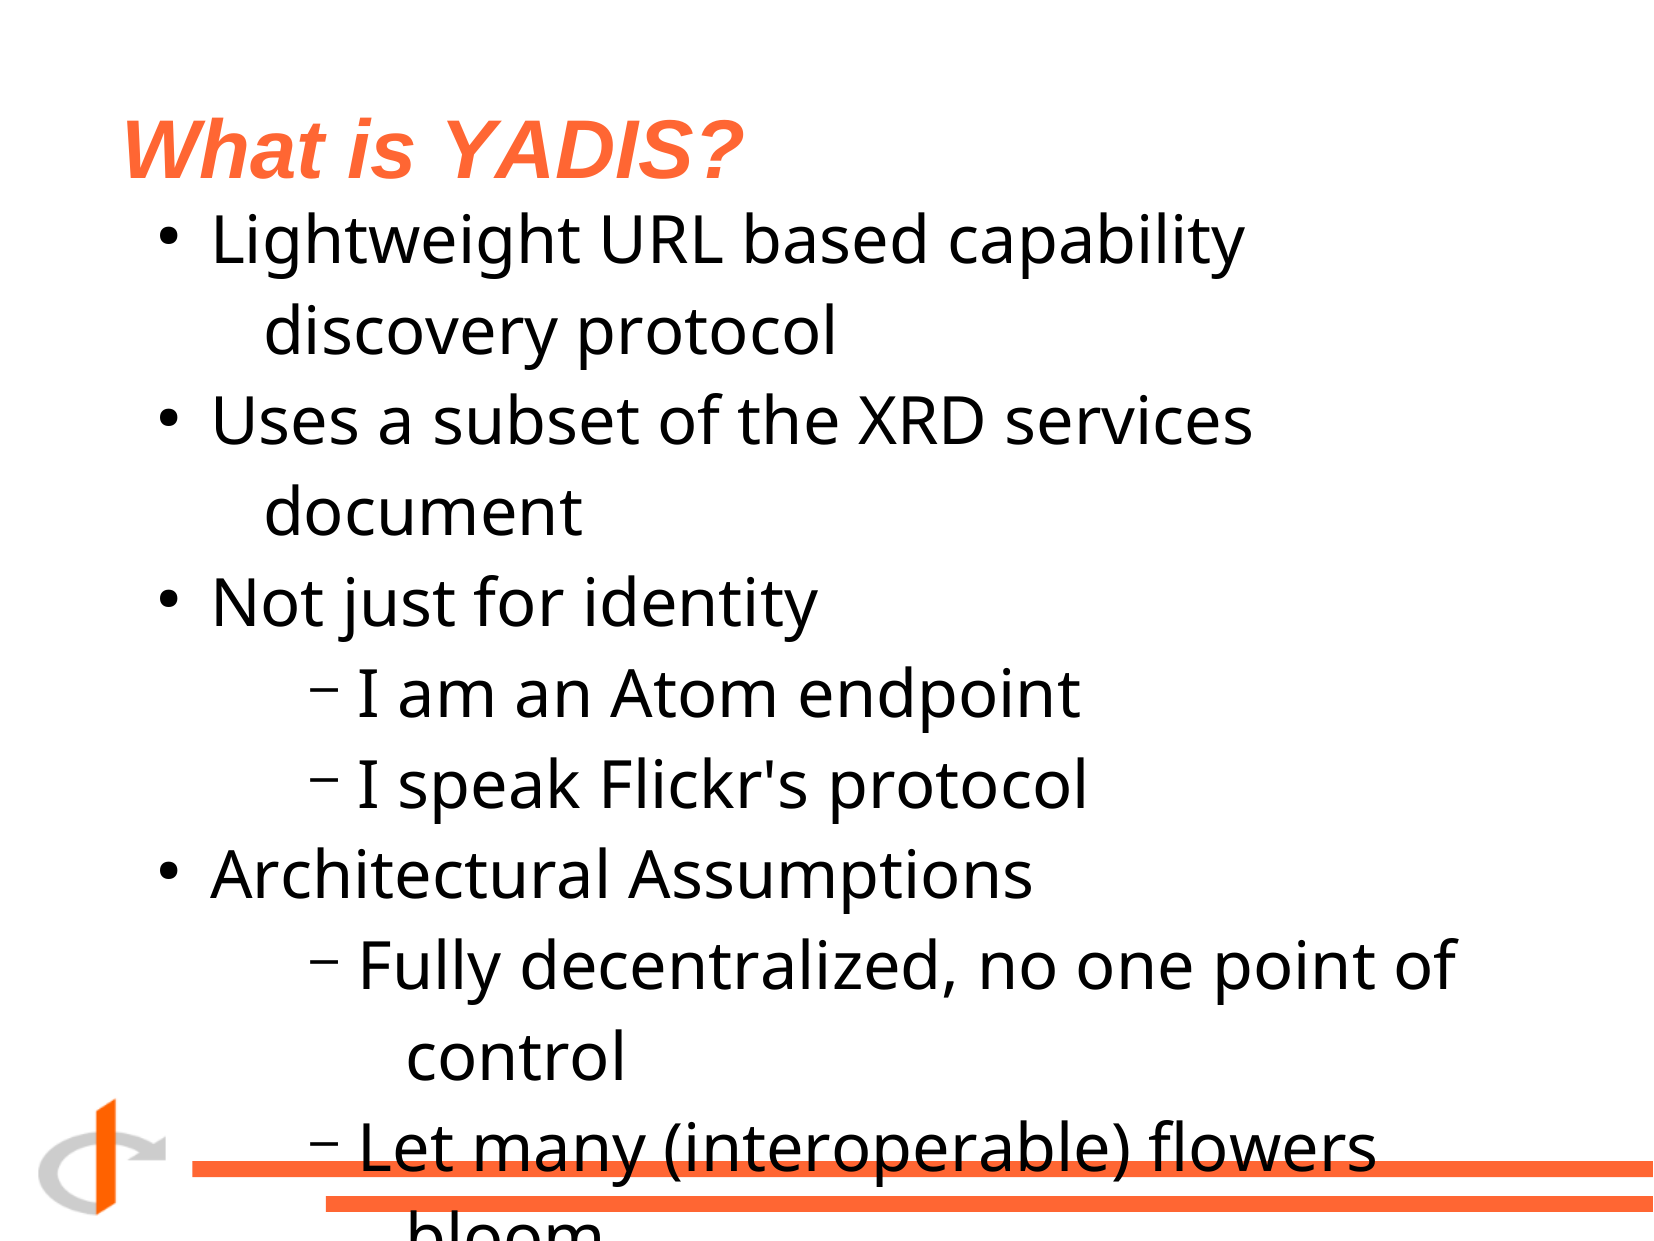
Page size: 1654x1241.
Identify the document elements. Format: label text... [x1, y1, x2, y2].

title What is YADIS? [121, 46, 1534, 192]
picture [33, 1090, 170, 1220]
list Lightweight URL based capability discovery protocol Uses a subset of the XRD services document Not just for identity I am an Atom endpoint I speak Flickr's protocol Architectural Assumptions Fully decentralized, no one point of control Let many (interoperable) flowers bloom URLs as identifiers REST-ful and easy to use for both developers and consumers [121, 192, 1561, 1109]
